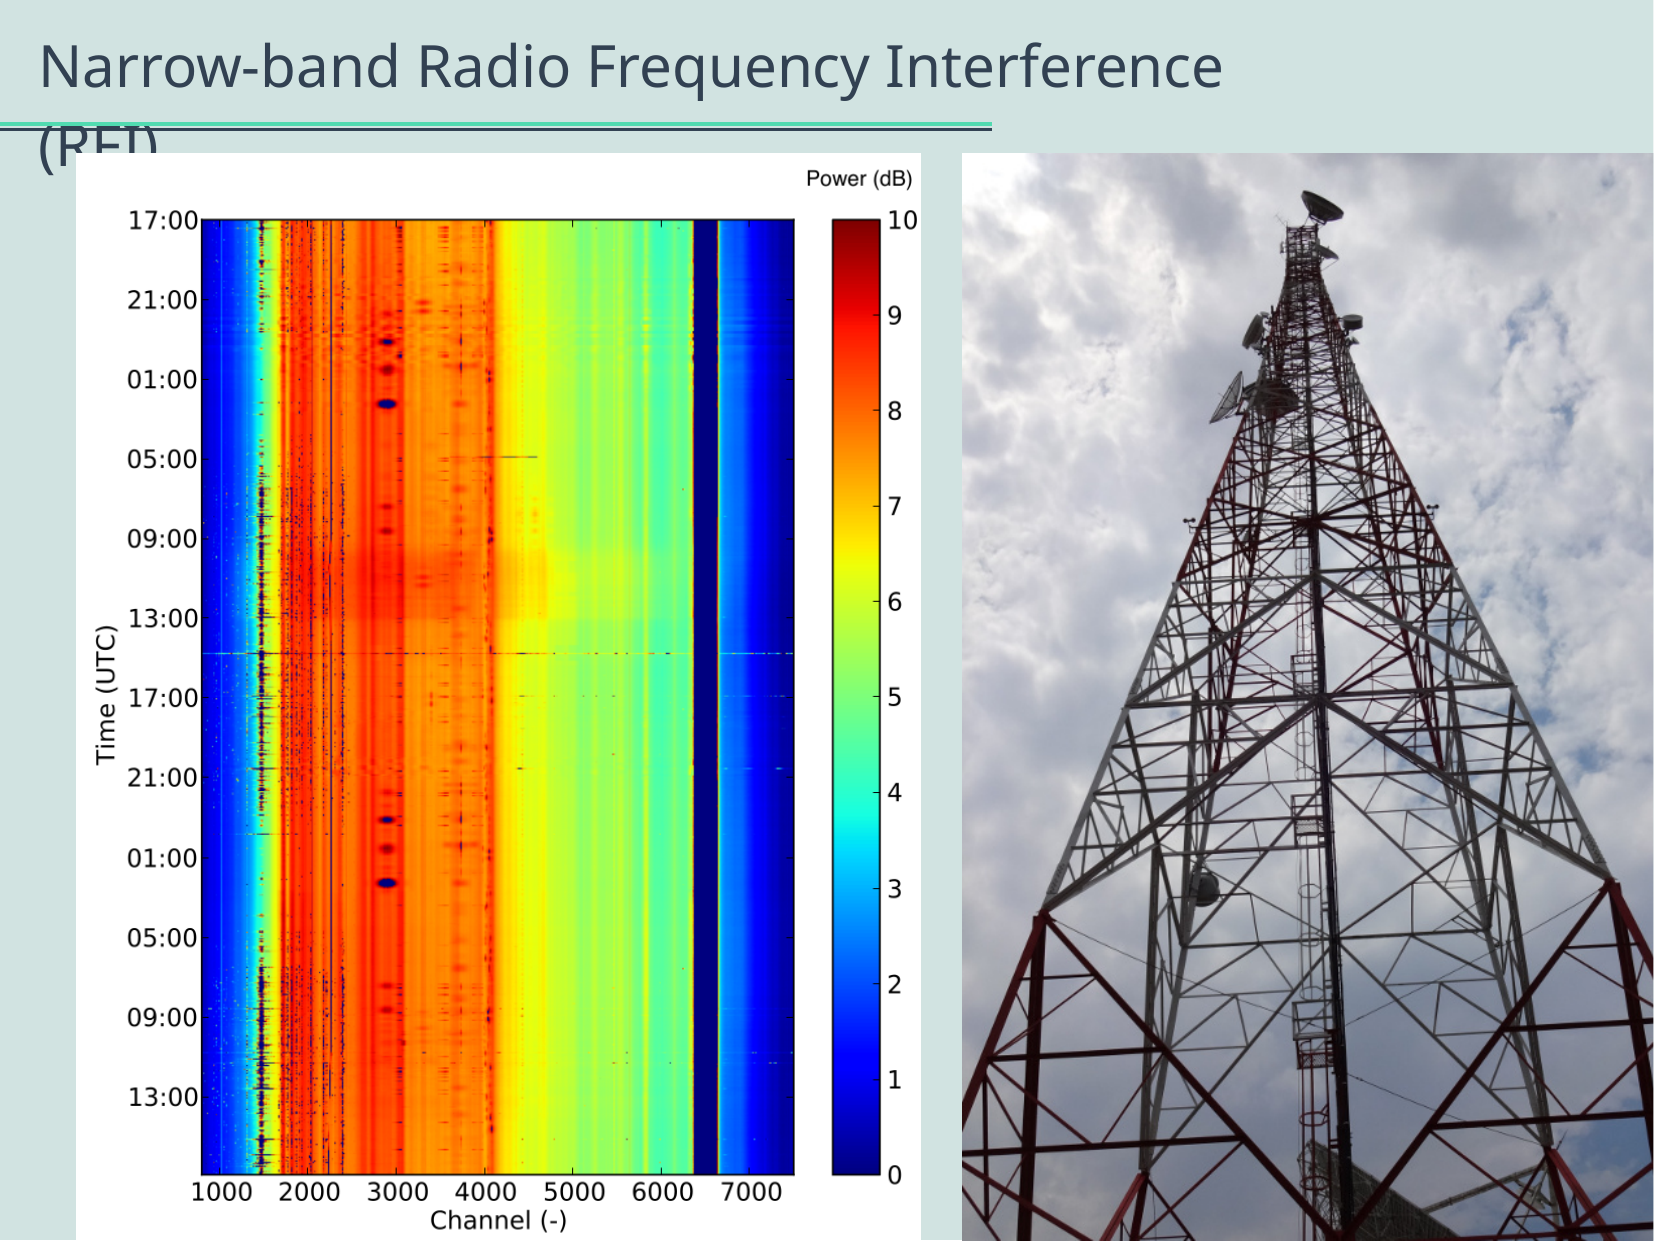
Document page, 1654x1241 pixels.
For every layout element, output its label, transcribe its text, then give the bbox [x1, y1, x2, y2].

text_box Narrow-band Radio Frequency Interference (RFI) [23, 17, 1312, 103]
picture [962, 153, 1654, 1241]
picture [76, 153, 921, 1241]
